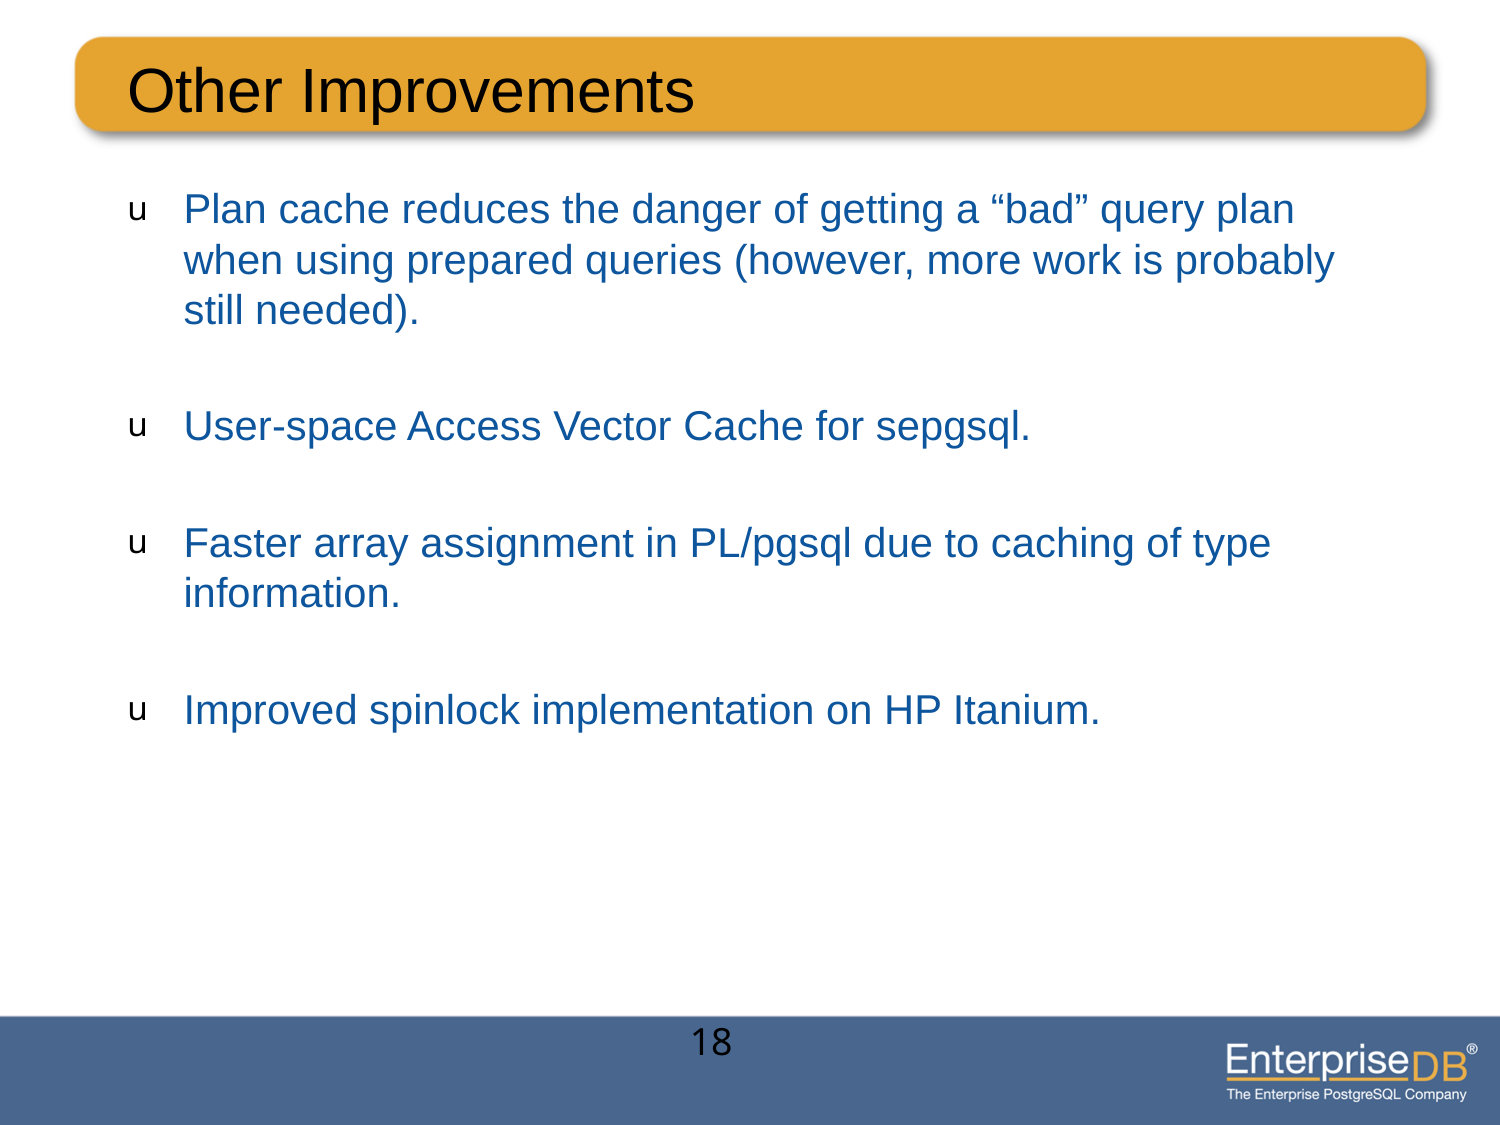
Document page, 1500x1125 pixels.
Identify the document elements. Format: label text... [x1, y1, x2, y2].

picture [0, 0, 1500, 1125]
list Plan cache reduces the danger of getting a “bad” query plan when using prepared queries (however, more work is probably still needed). User-space Access Vector Cache for sepgsql. Faster array assignment in PL/pgsql due to caching of type information. Improved spinlock implementation on HP Itanium. [112, 174, 1388, 963]
slide_number <number> [675, 1010, 825, 1125]
title Other Improvements [112, 37, 1388, 138]
